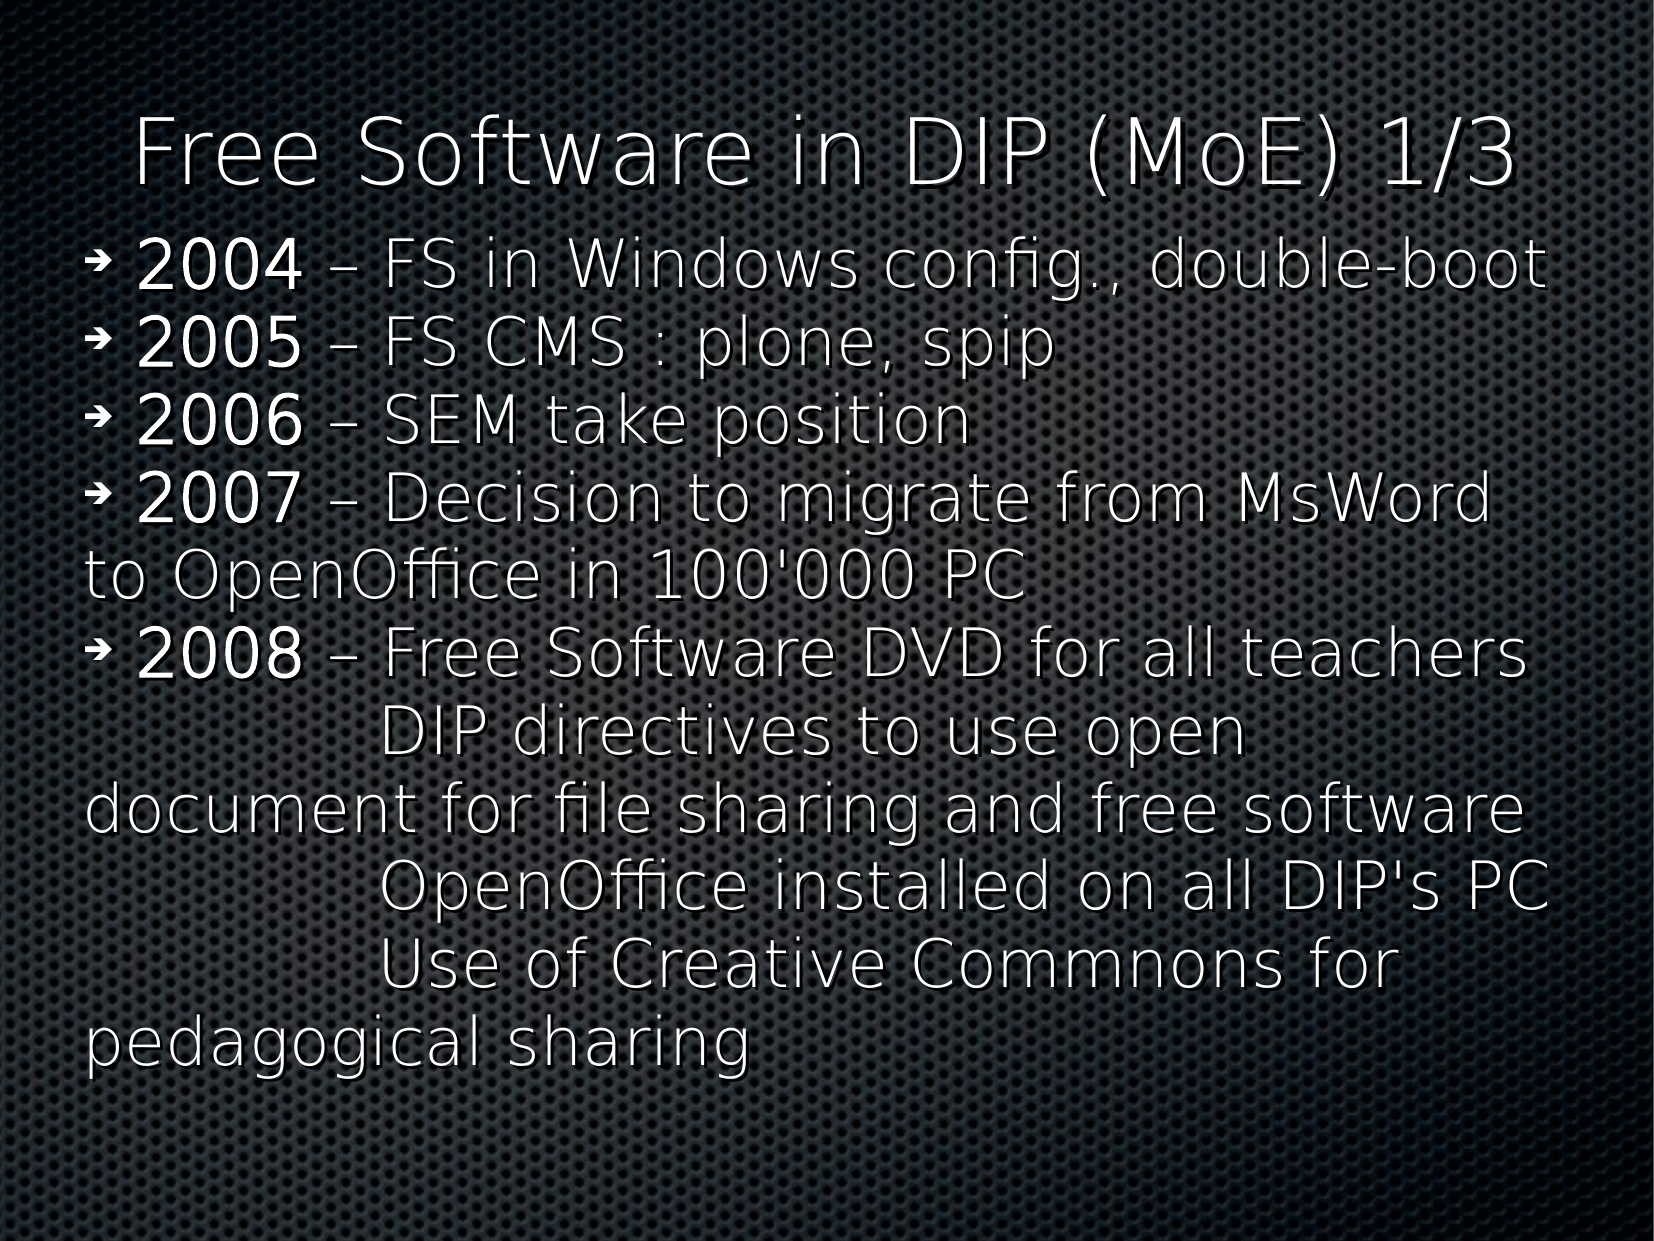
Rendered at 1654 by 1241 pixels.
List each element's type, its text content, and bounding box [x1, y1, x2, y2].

title Free Software in DIP (MoE) 1/3 [82, 49, 1571, 173]
picture [0, 0, 1654, 1241]
subtitle 2004 – FS in Windows config., double-boot 2005 – FS CMS : plone, spip 2006 – SEM take position 2007 – Decision to migrate from MsWord to OpenOffice in 100'000 PC 2008 – Free Software DVD for all teachers DIP directives to use open document for file sharing and free software OpenOffice installed on all DIP's PC Use of Creative Commnons for pedagogical sharing [82, 173, 1571, 1134]
